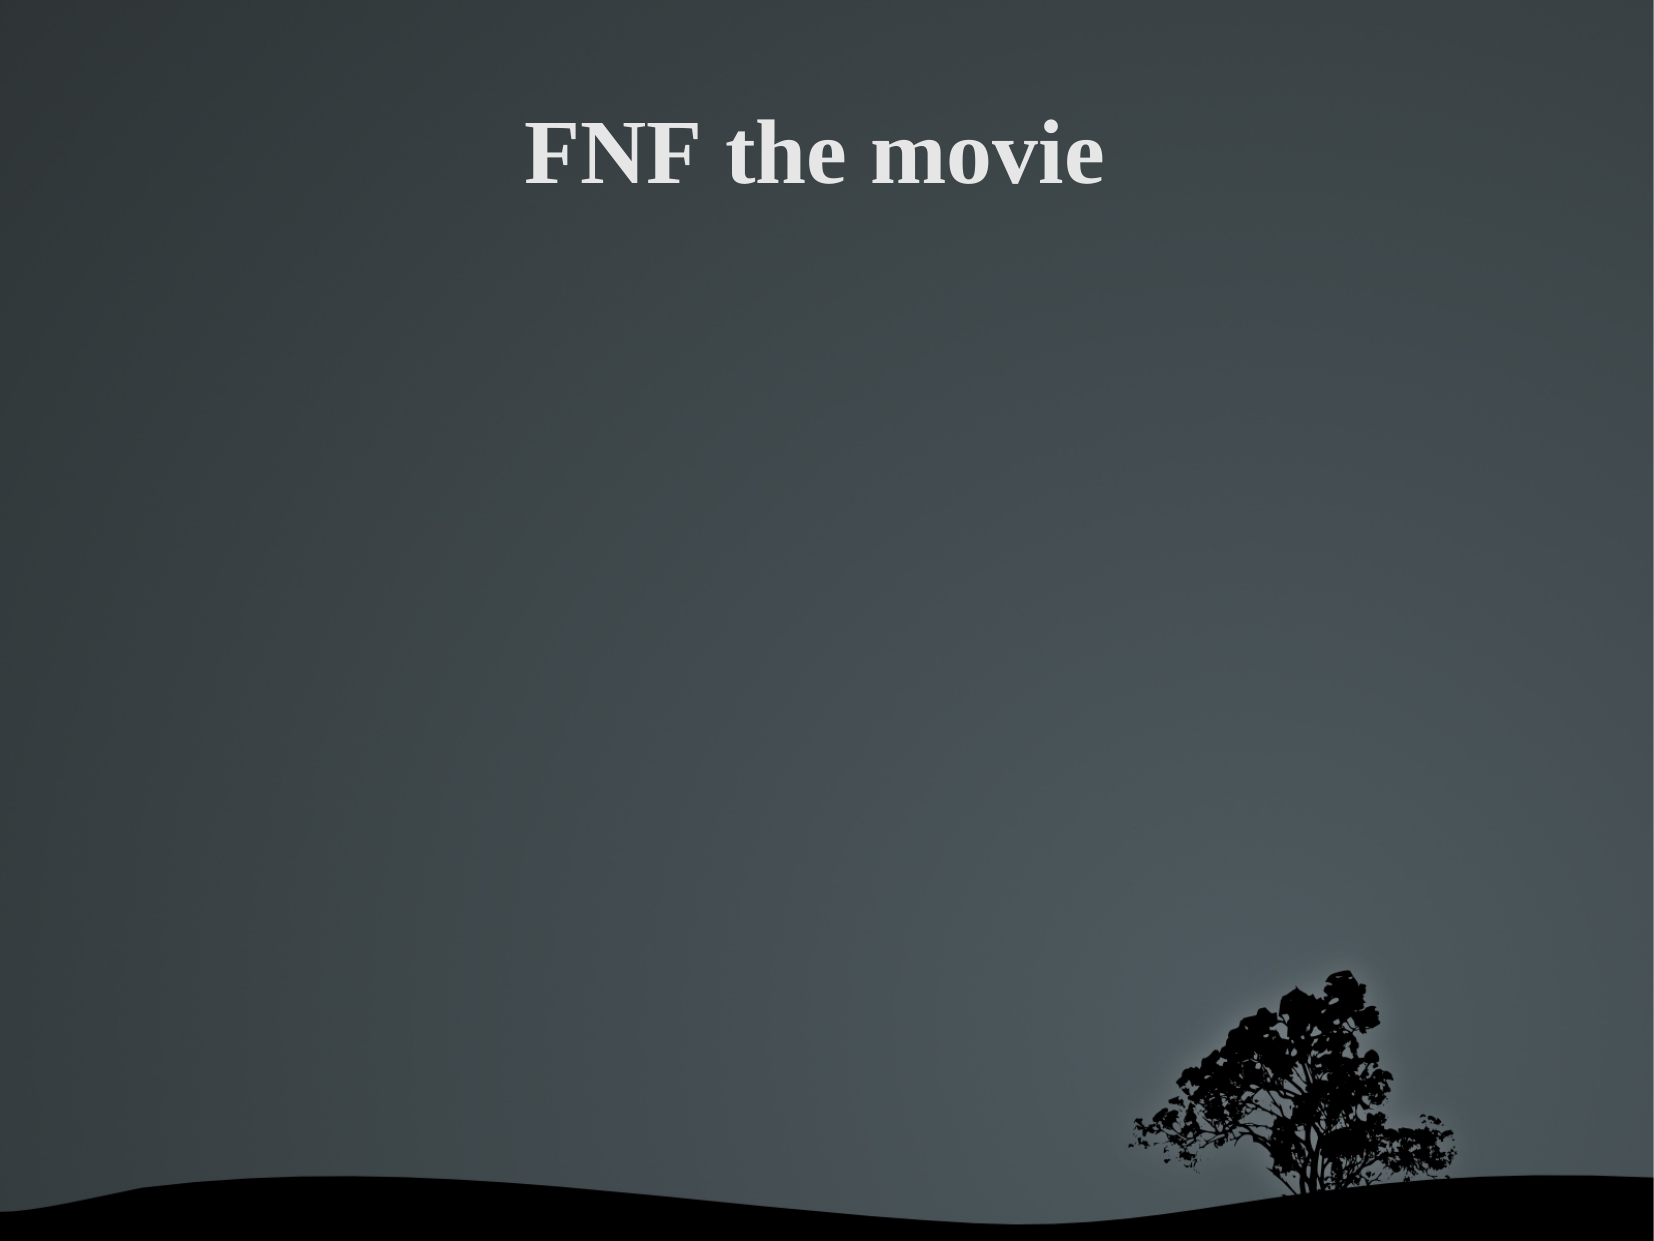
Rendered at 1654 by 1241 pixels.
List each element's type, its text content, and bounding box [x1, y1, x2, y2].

title FNF the movie [82, 49, 1571, 257]
picture [0, 0, 1654, 1241]
